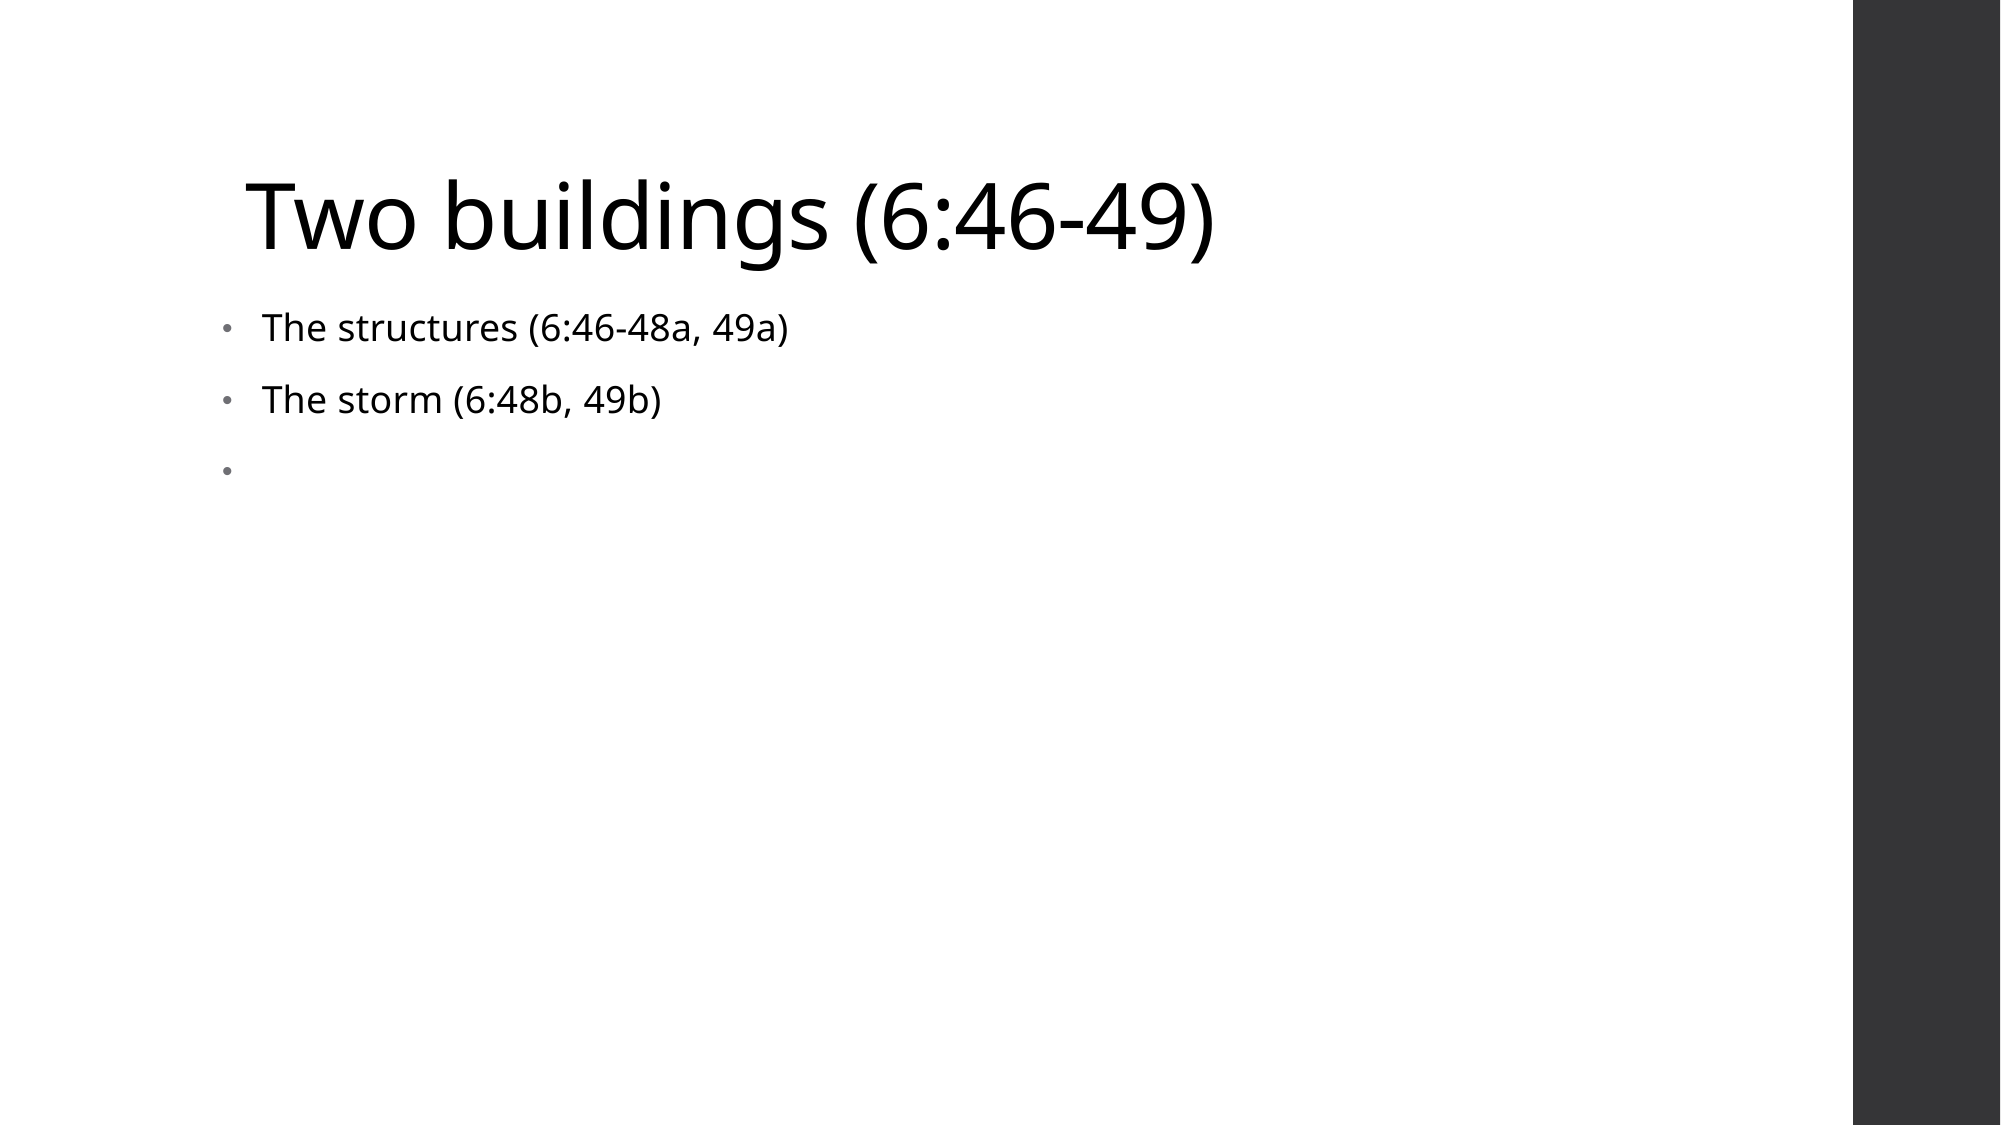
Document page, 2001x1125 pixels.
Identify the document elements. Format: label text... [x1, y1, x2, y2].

list The structures (6:46-48a, 49a) The storm (6:48b, 49b) [206, 299, 1617, 1014]
title Two buildings (6:46-49) [206, 60, 1797, 278]
